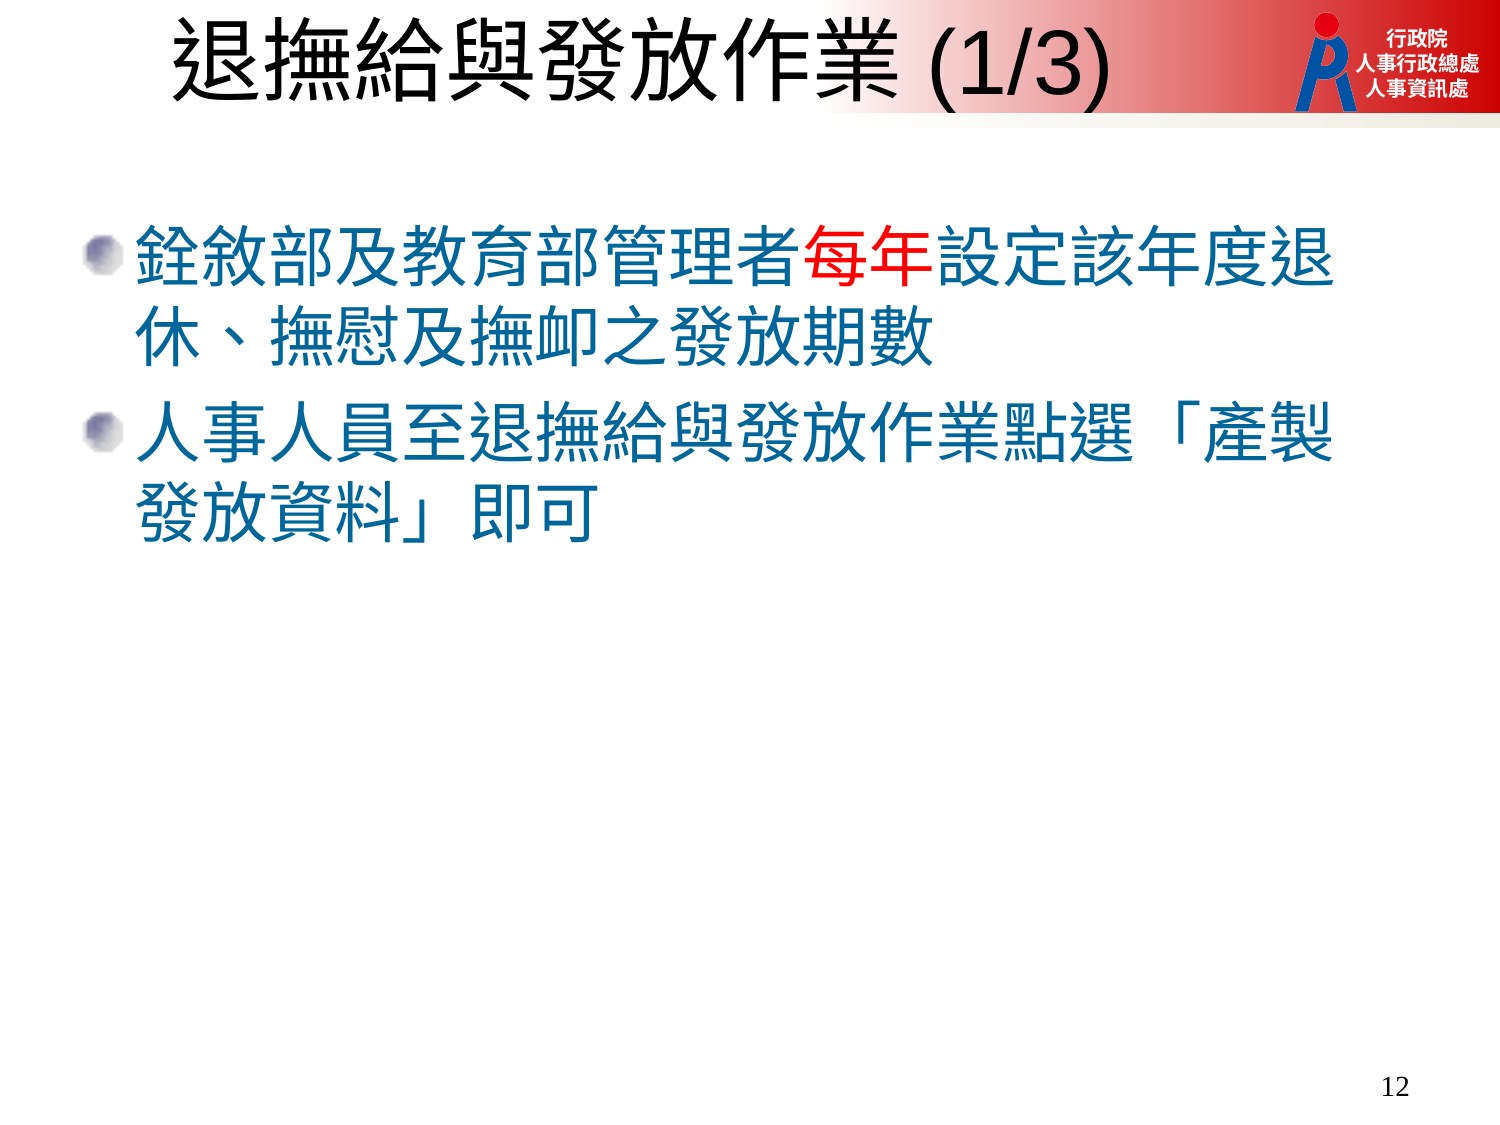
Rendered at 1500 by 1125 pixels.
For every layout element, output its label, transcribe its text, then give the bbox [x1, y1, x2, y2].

title 退撫給與發放作業(1/3) [59, 4, 1225, 111]
picture [1278, 0, 1374, 128]
text_box <編號> [1074, 1059, 1426, 1110]
list 銓敘部及教育部管理者每年設定該年度退休、撫慰及撫卹之發放期數 人事人員至退撫給與發放作業點選「產製發放資料」即可 [63, 206, 1414, 950]
